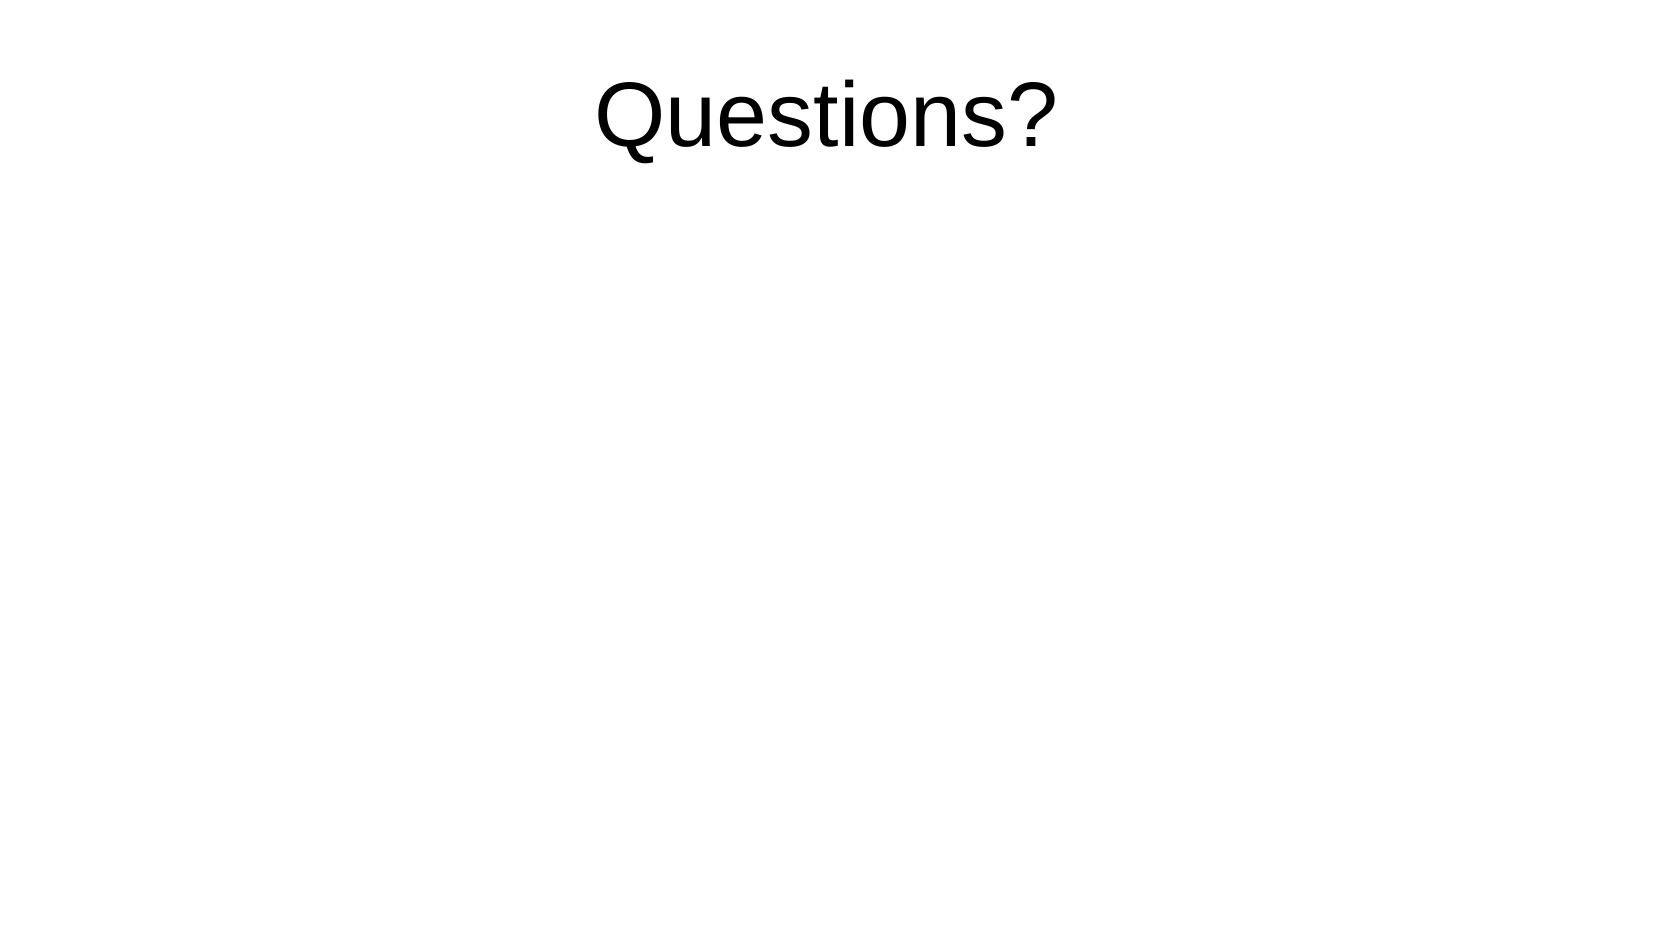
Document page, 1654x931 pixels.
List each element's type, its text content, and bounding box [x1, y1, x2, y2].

title Questions? [82, 37, 1571, 193]
